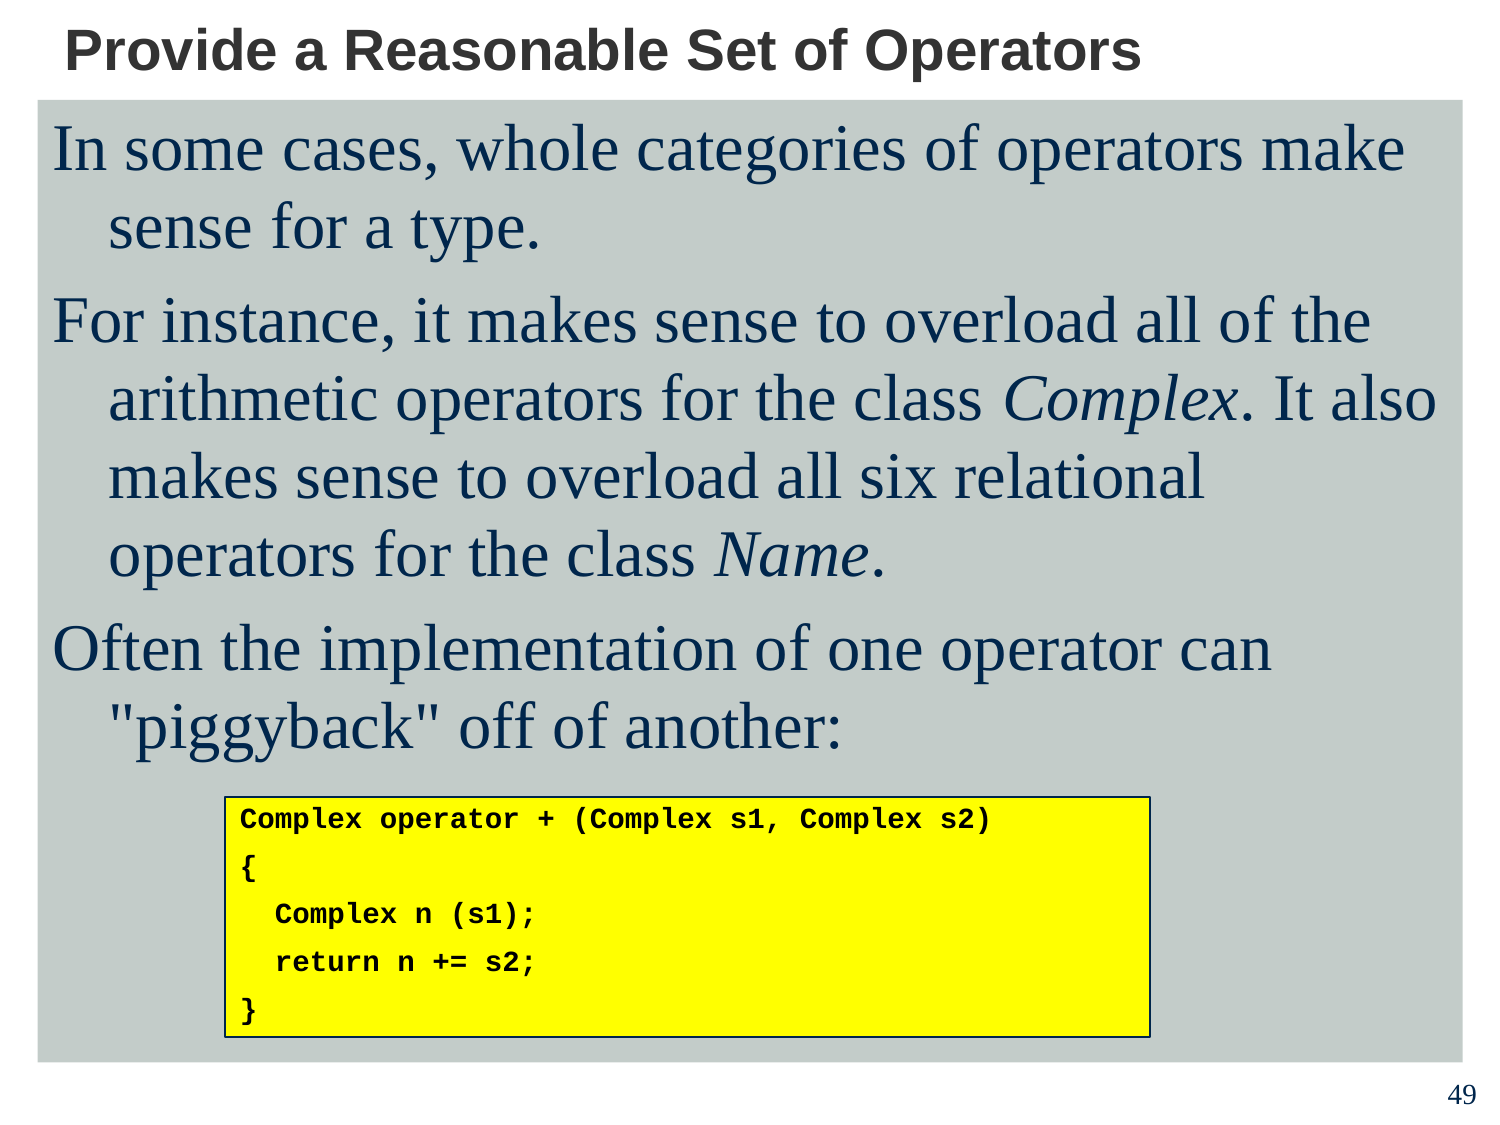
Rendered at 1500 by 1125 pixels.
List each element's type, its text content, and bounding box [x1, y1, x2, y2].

list In some cases, whole categories of operators make sense for a type. For instance, it makes sense to overload all of the arithmetic operators for the class Complex. It also makes sense to overload all six relational operators for the class Name. Often the implementation of one operator can "piggyback" off of another: [37, 99, 1463, 1063]
title Provide a Reasonable Set of Operators [49, 0, 1450, 91]
text_box Complex operator + (Complex s1, Complex s2) { Complex n (s1); return n += s2; } [224, 796, 1150, 1055]
